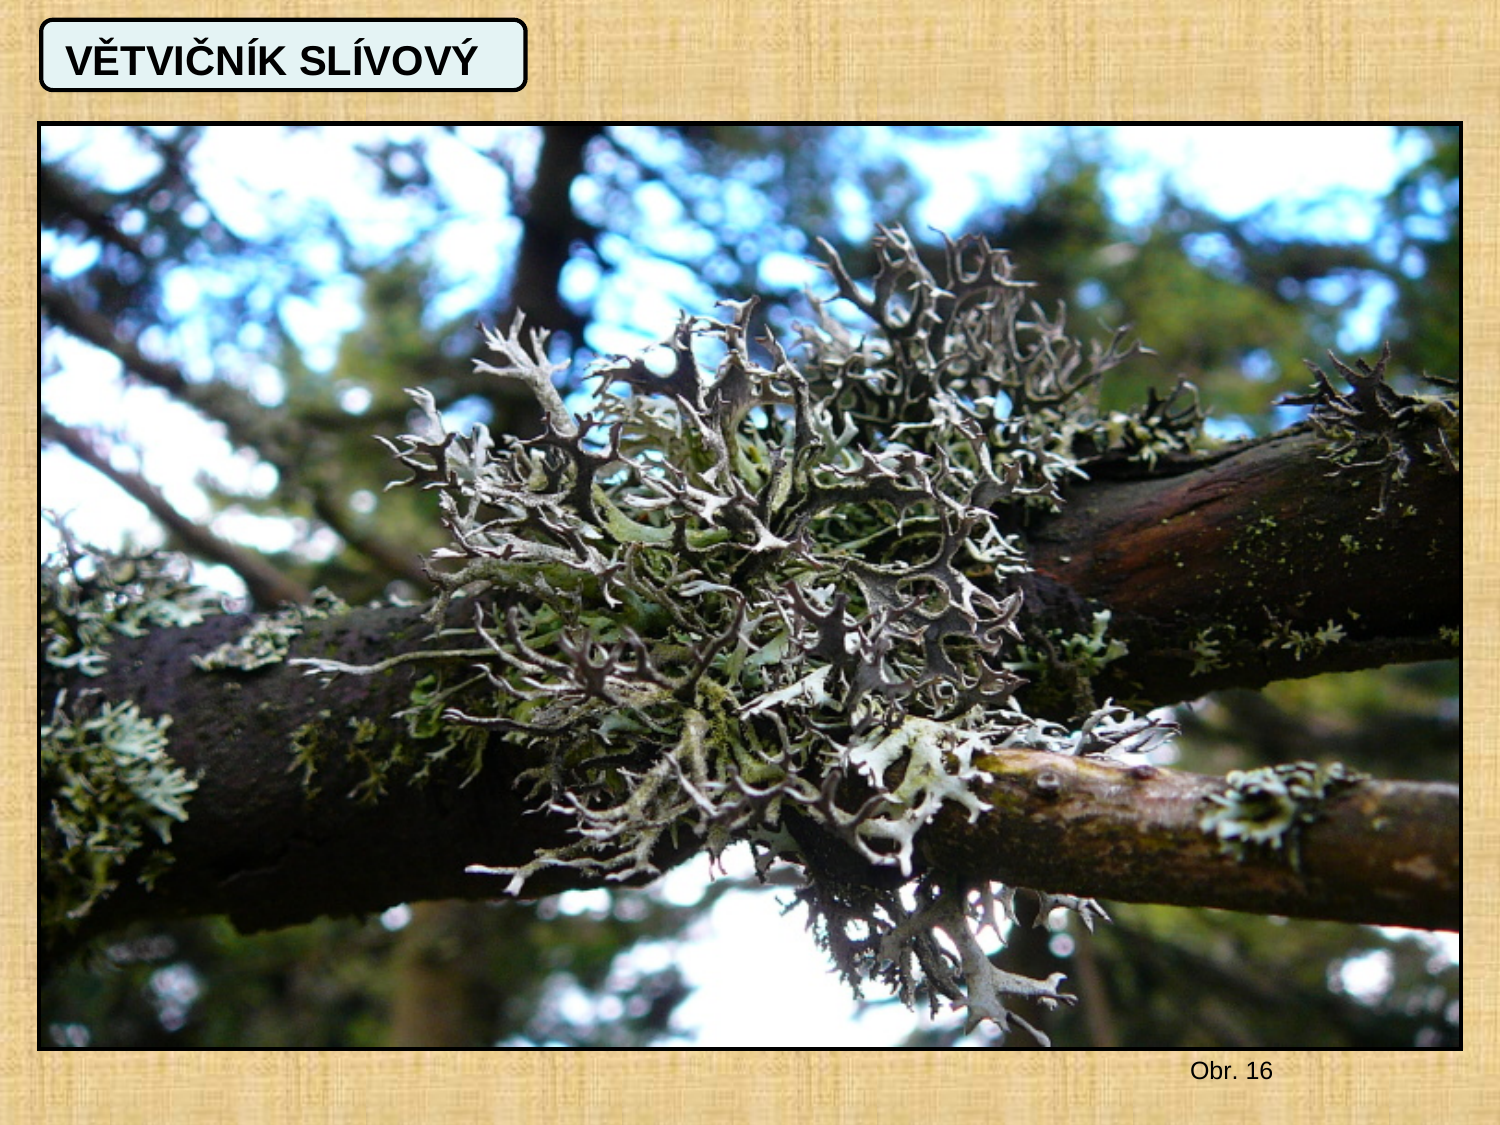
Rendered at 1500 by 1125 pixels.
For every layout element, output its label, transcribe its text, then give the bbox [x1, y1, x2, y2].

text_box Obr. 16 [1175, 1046, 1289, 1093]
text_box VĚTVIČNÍK SLÍVOVÝ [41, 19, 526, 91]
picture [0, 0, 1500, 1125]
